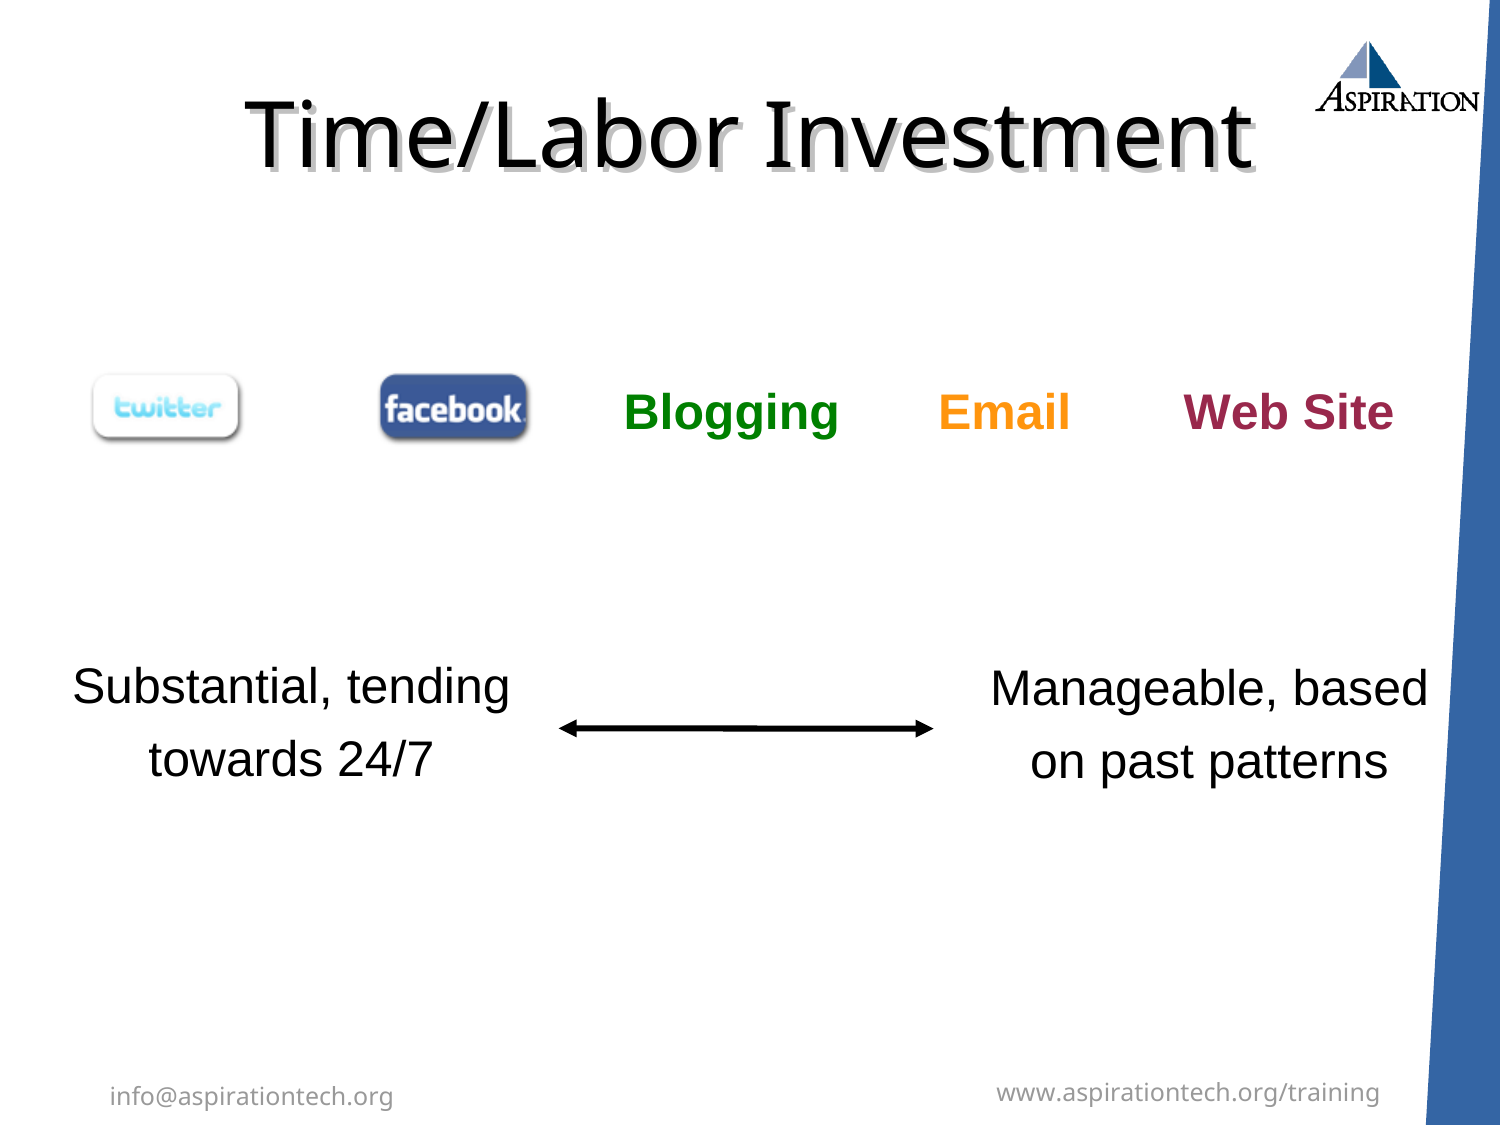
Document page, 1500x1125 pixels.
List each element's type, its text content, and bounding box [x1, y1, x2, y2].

picture [1450, 41, 1480, 120]
title Time/Labor Investment [49, 37, 1450, 225]
text_box Blogging Email Web Site [608, 392, 1439, 445]
text_box Manageable, based on past patterns [975, 669, 1444, 794]
text_box Substantial, tending towards 24/7 [57, 667, 526, 792]
picture [89, 369, 246, 448]
picture [376, 369, 534, 448]
